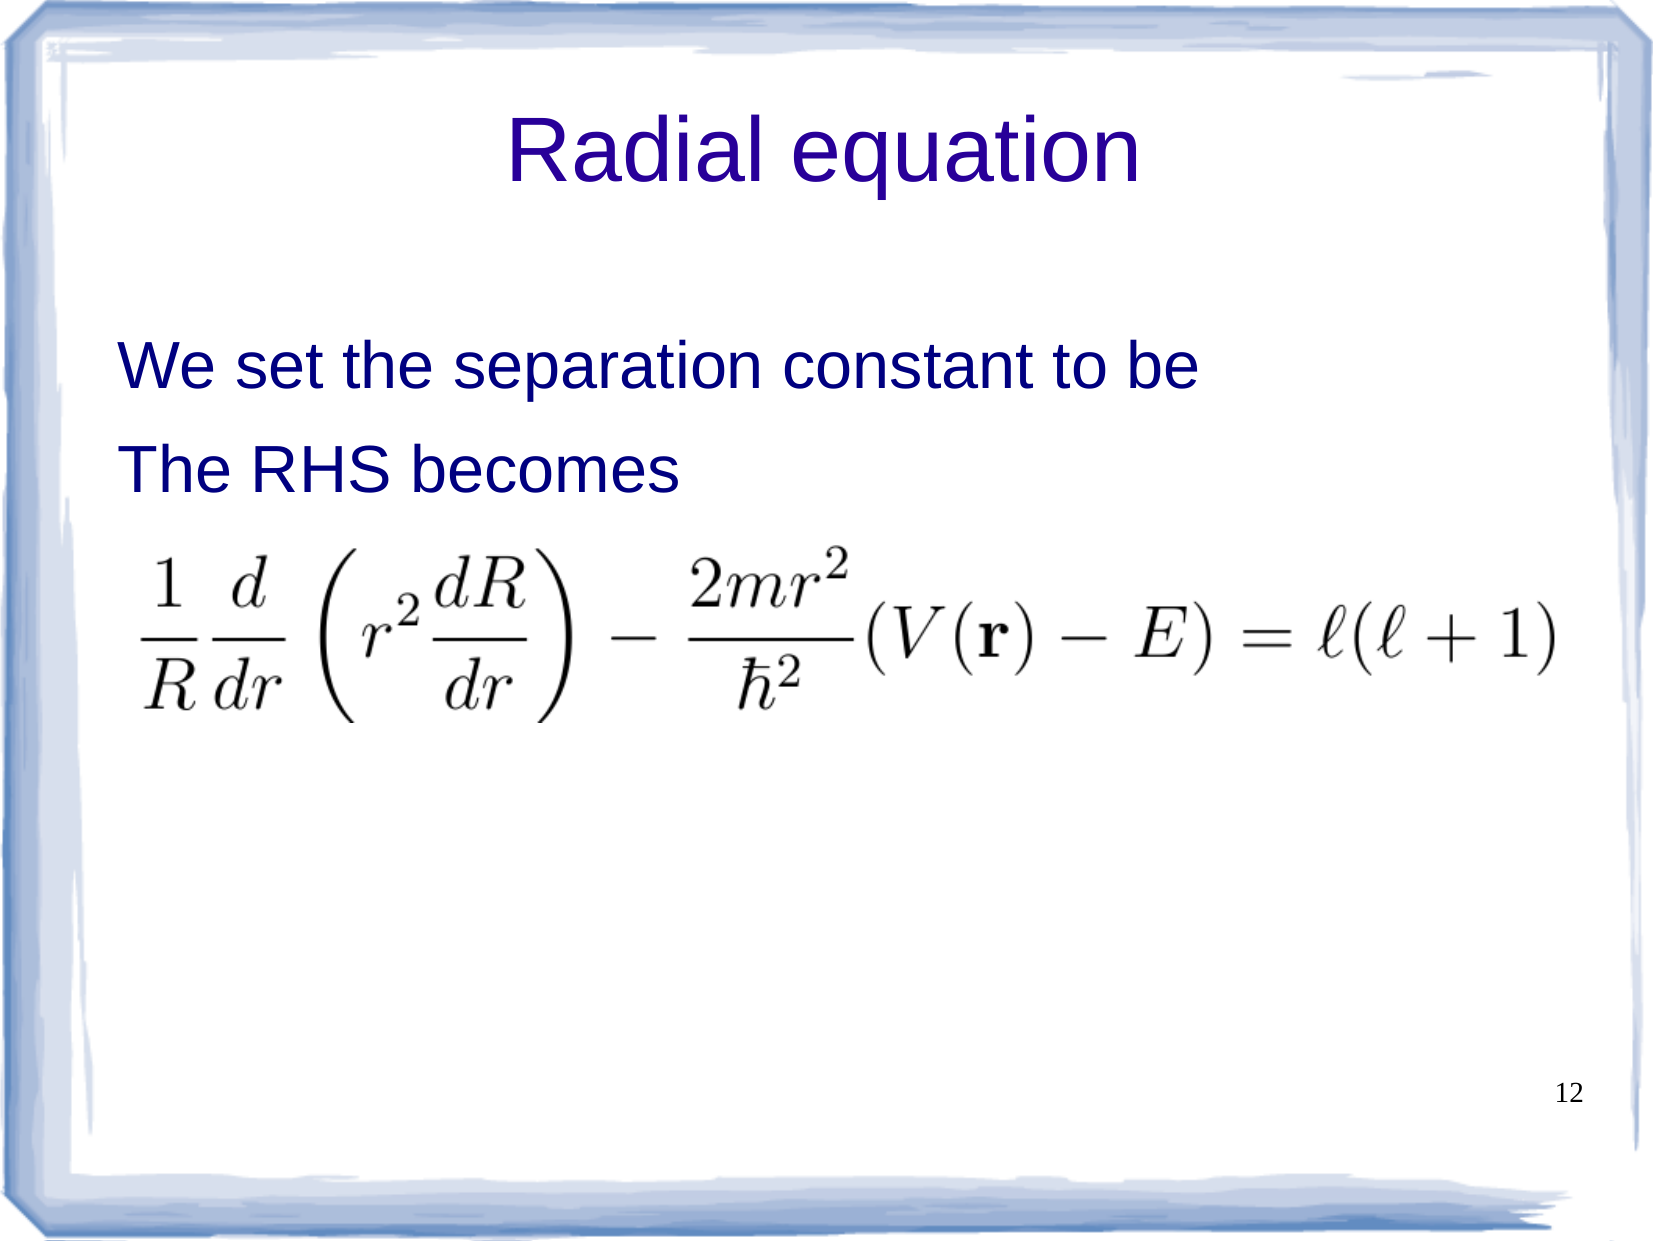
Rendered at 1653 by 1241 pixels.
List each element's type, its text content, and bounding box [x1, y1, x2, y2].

picture [0, 0, 1653, 1241]
list We set the separation constant to be The RHS becomes [117, 324, 1567, 1144]
title Radial equation [82, 49, 1567, 253]
